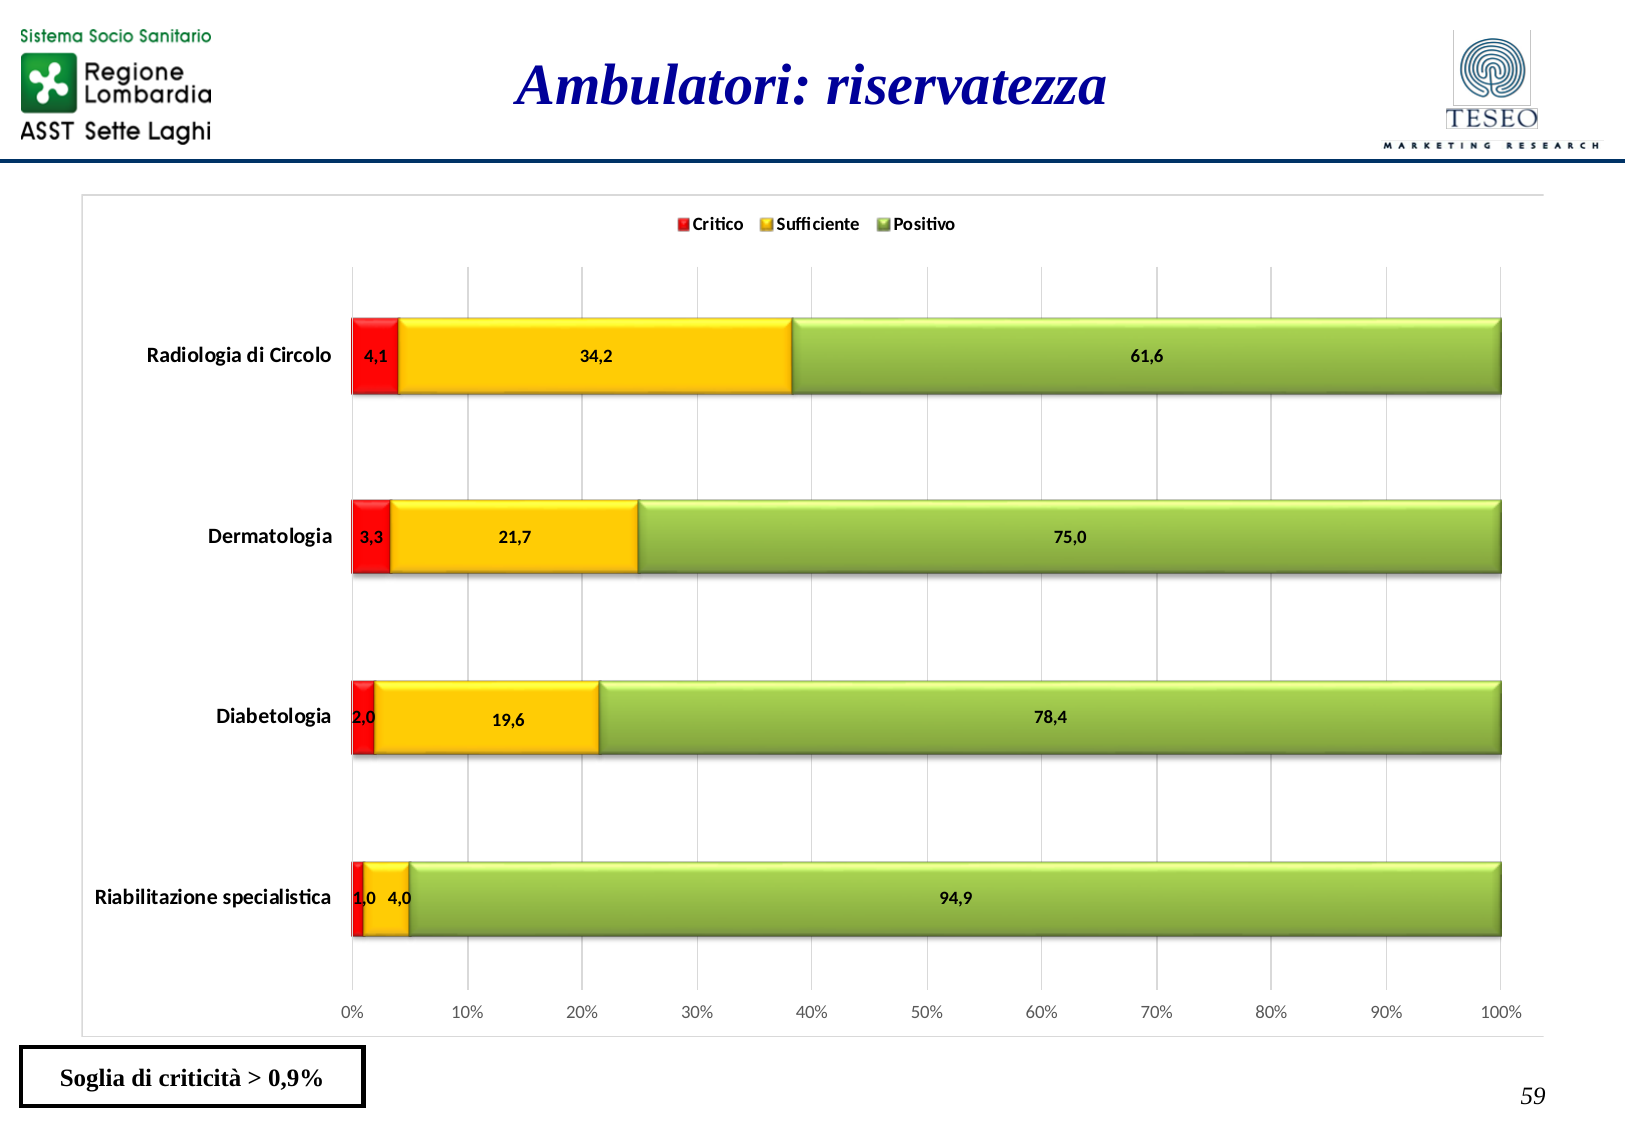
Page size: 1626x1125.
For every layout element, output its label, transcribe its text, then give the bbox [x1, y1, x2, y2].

picture [21, 26, 211, 148]
text_box Ambulatori: riservatezza [269, 19, 1356, 144]
picture [81, 193, 1544, 1037]
picture [1381, 30, 1604, 149]
text_box Soglia di criticità > 0,9% [21, 1046, 364, 1106]
